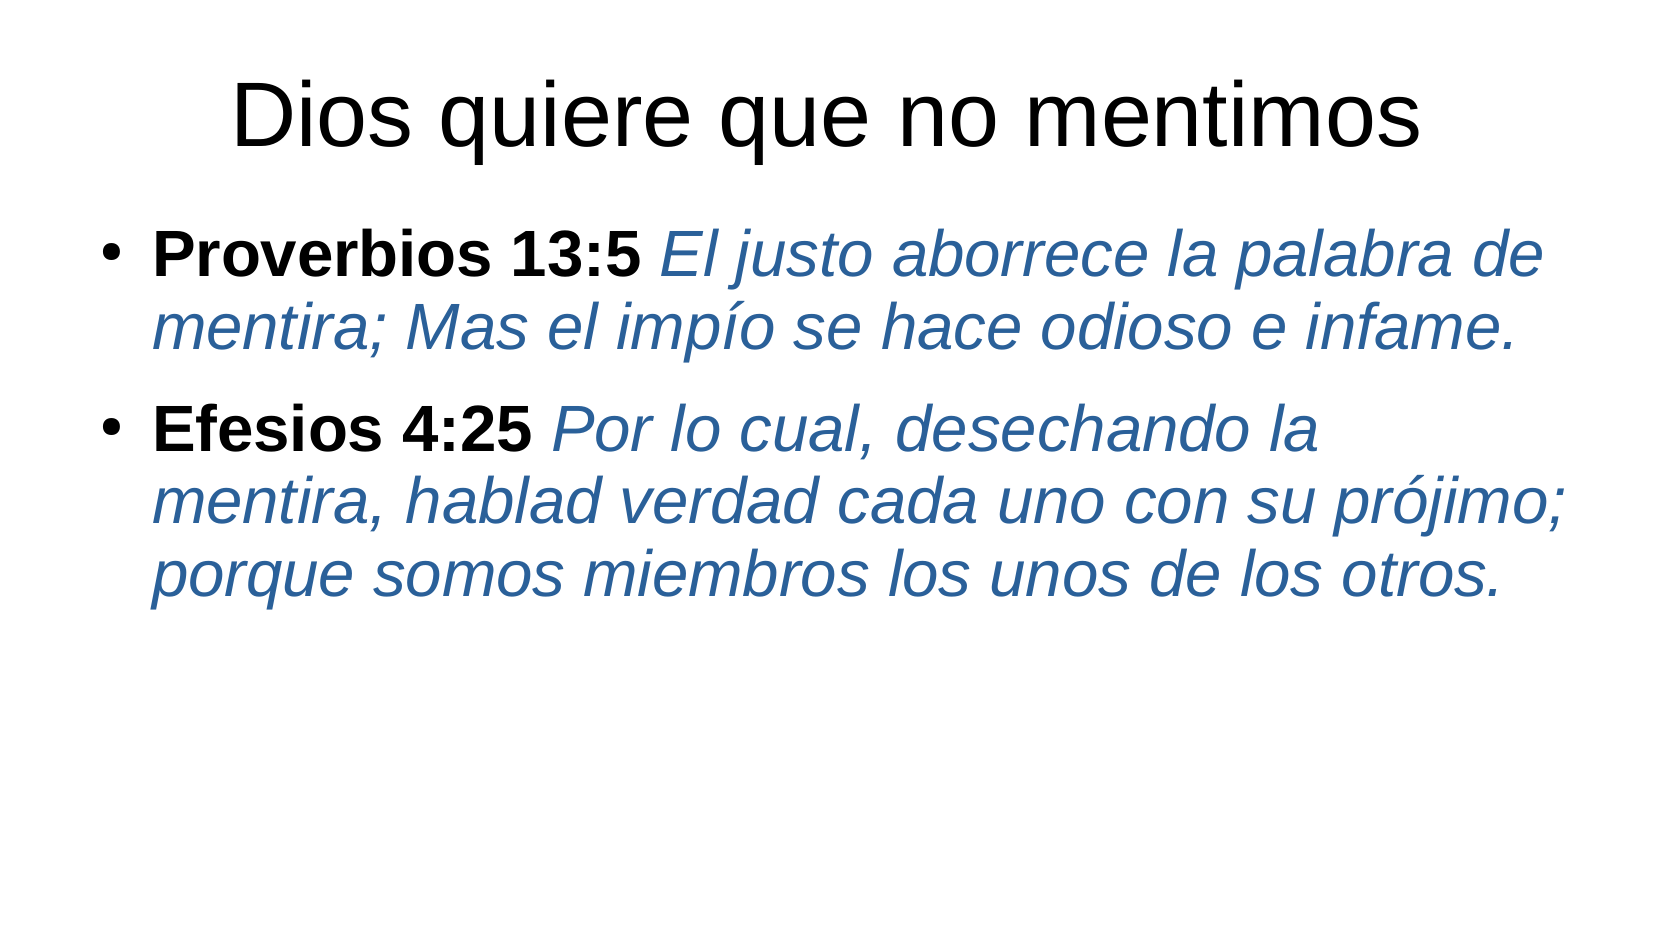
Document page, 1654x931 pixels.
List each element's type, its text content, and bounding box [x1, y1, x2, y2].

list Proverbios 13:5 El justo aborrece la palabra de mentira; Mas el impío se hace odioso e infame. Efesios 4:25 Por lo cual, desechando la mentira, hablad verdad cada uno con su prójimo; porque somos miembros los unos de los otros. [82, 217, 1571, 758]
title Dios quiere que no mentimos [82, 37, 1571, 193]
